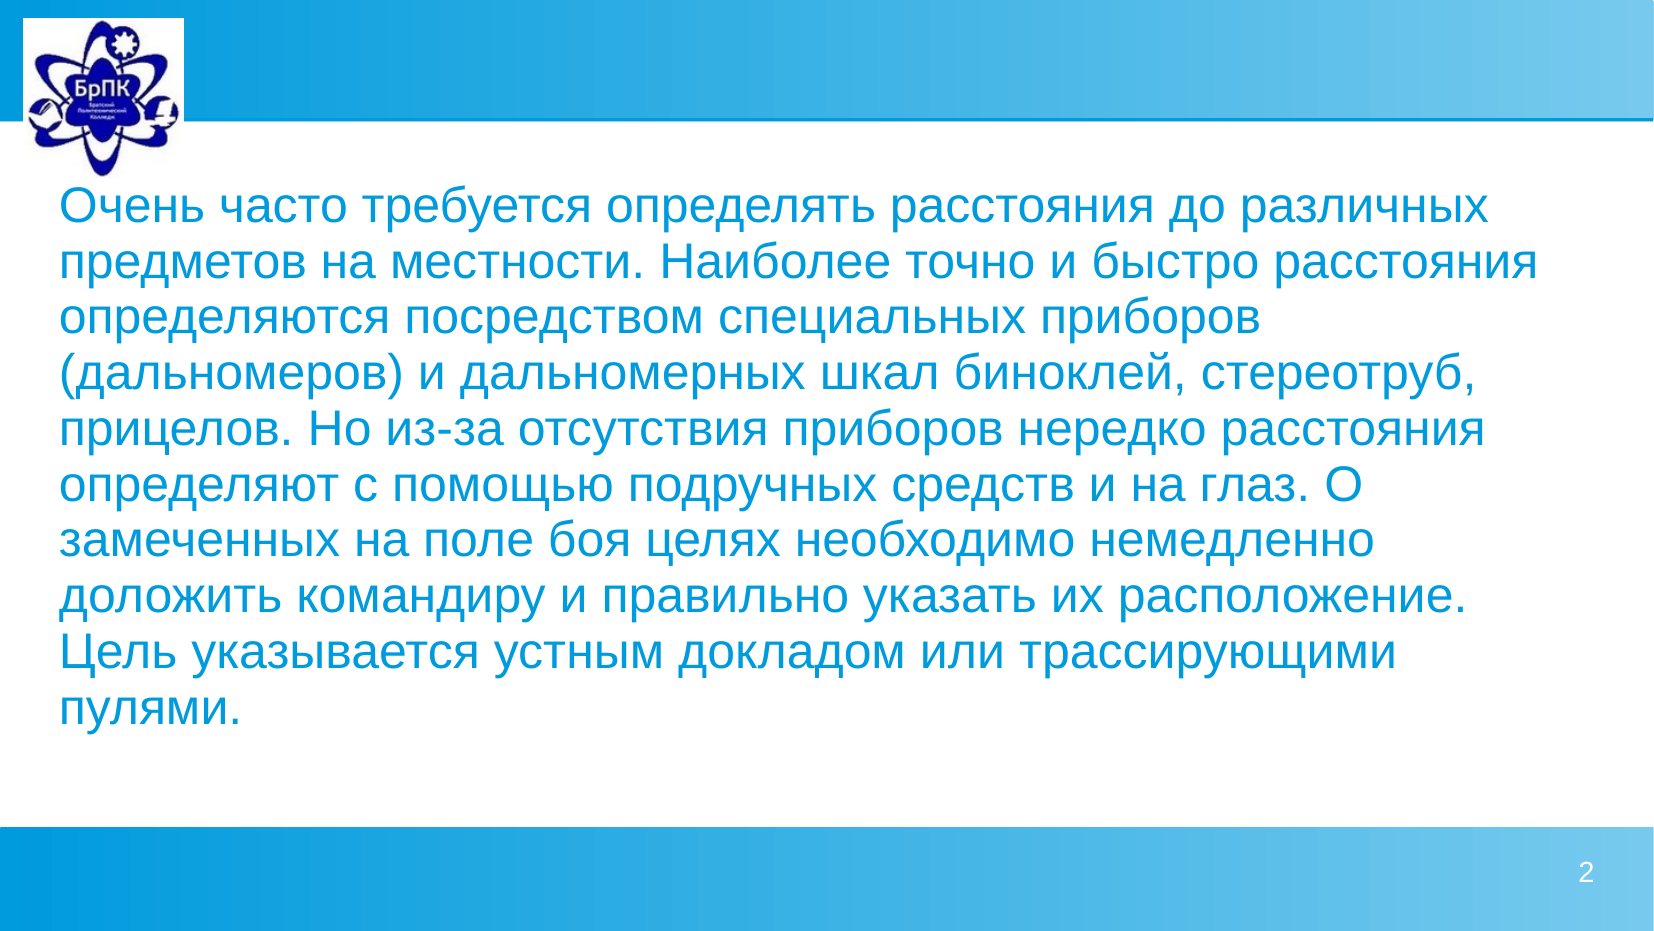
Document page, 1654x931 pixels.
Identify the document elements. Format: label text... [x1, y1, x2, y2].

picture [23, 19, 184, 179]
list Очень часто требуется определять расстояния до различных предметов на местности. Наиболее точно и быстро расстояния определяются посредством специальных приборов (дальномеров) и дальномерных шкал биноклей, стереотруб, прицелов. Но из-за отсутствия приборов нередко расстояния определяют с помощью подручных средств и на глаз. О замеченных на поле боя целях необходимо немедленно доложить командиру и правильно указать их расположение. Цель указывается устным докладом или трассирующими пулями. [59, 177, 1595, 768]
